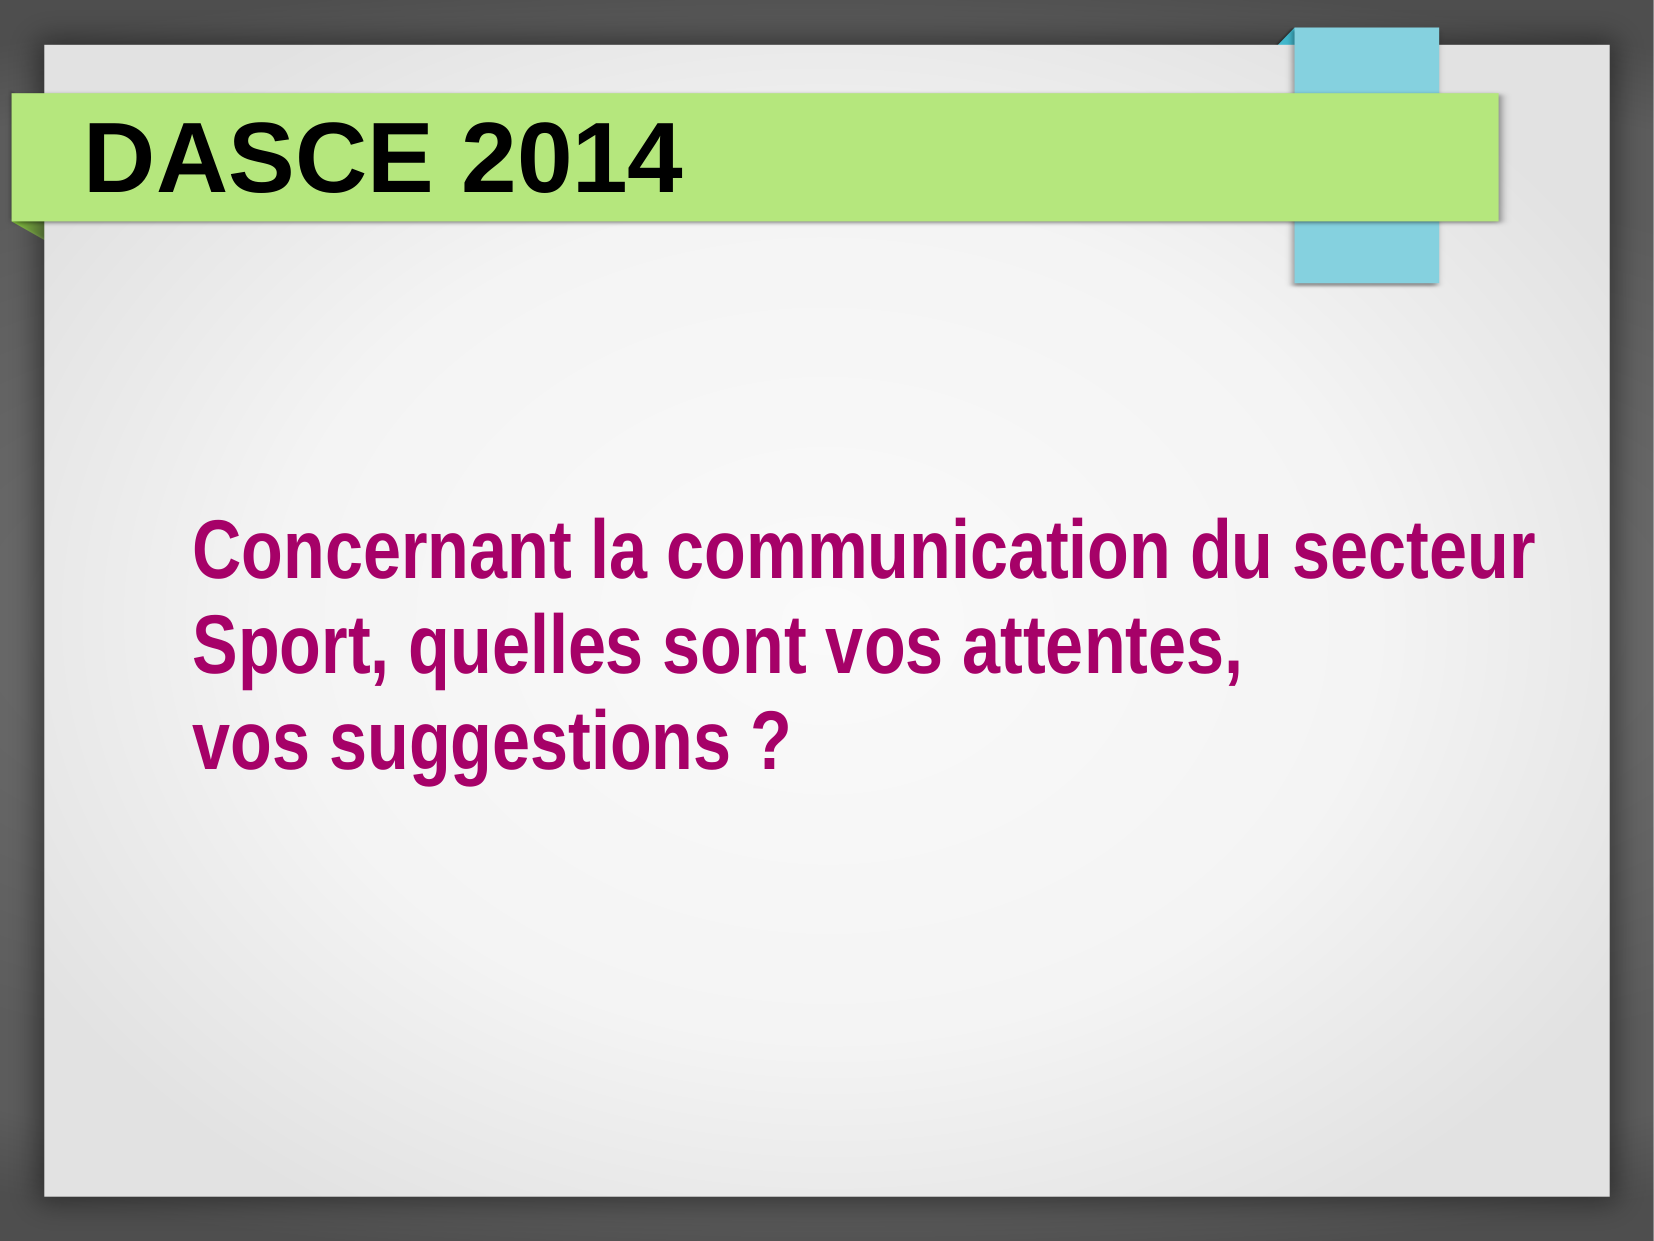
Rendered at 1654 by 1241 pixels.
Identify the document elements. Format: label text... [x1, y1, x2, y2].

picture [0, 0, 1654, 1241]
subtitle Concernant la communication du secteur Sport, quelles sont vos attentes, vos suggestions ? [106, 283, 1595, 1004]
title DASCE 2014 [47, 101, 721, 214]
